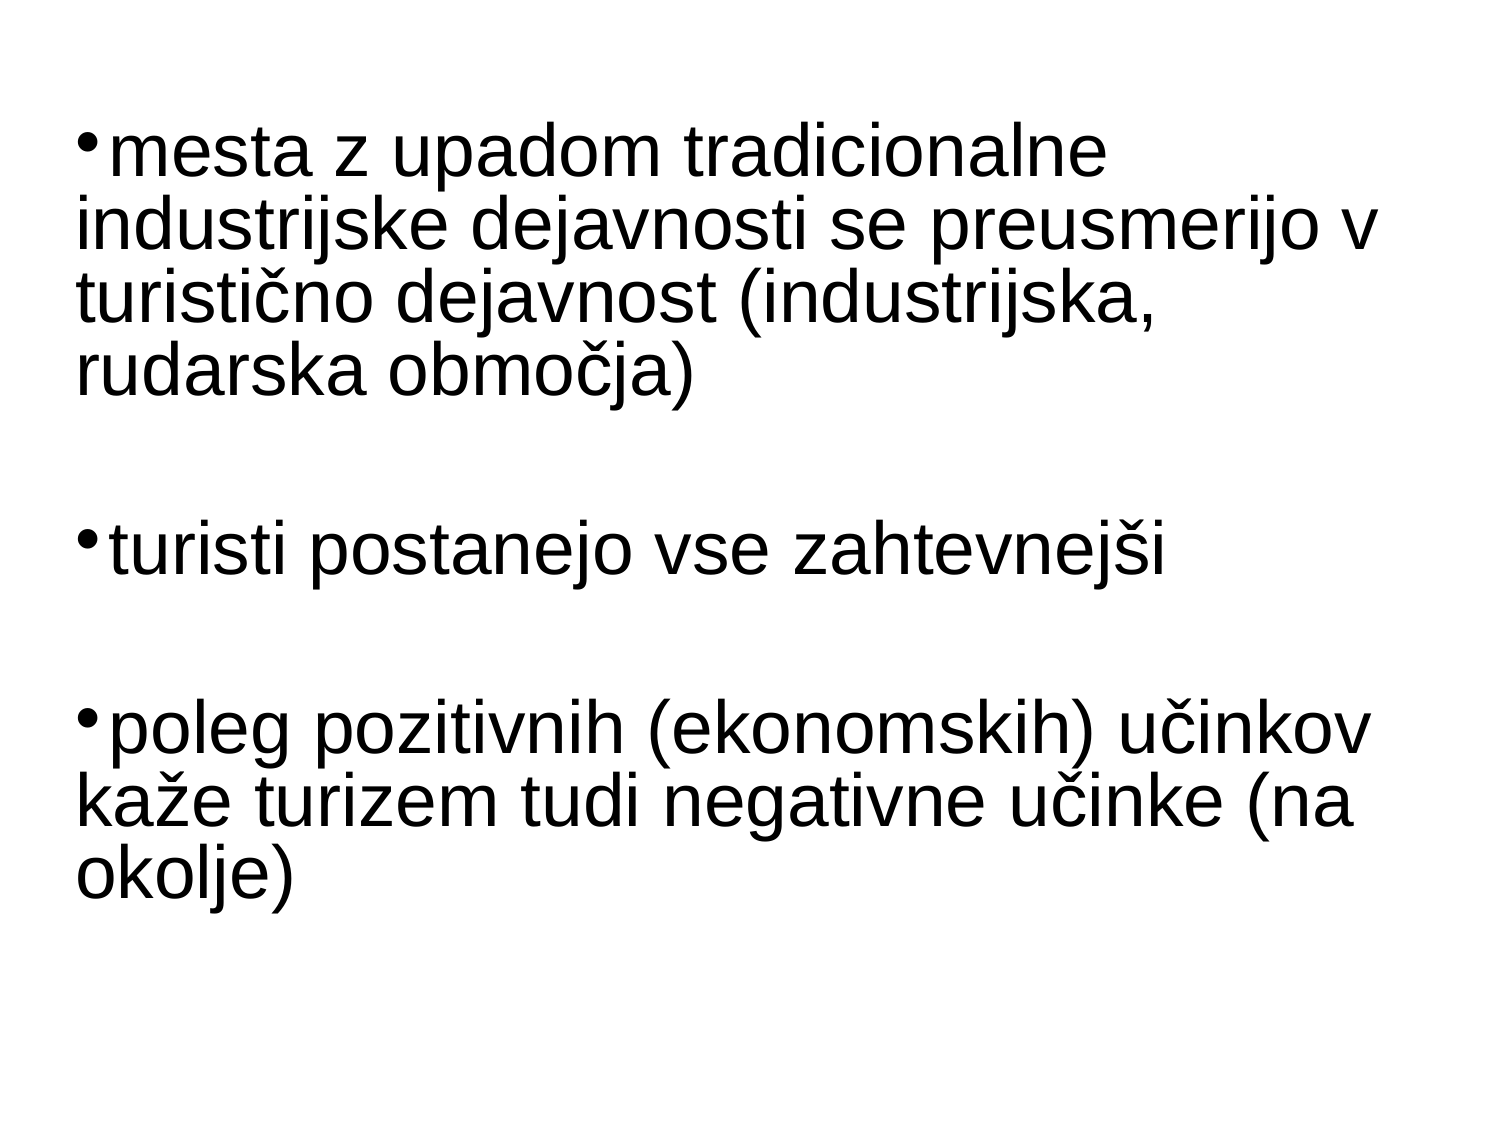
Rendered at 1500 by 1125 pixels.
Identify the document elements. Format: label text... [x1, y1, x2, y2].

list mesta z upadom tradicionalne industrijske dejavnosti se preusmerijo v turistično dejavnost (industrijska, rudarska območja)‏ turisti postanejo vse zahtevnejši poleg pozitivnih (ekonomskih) učinkov kaže turizem tudi negativne učinke (na okolje)‏ [74, 118, 1425, 1004]
